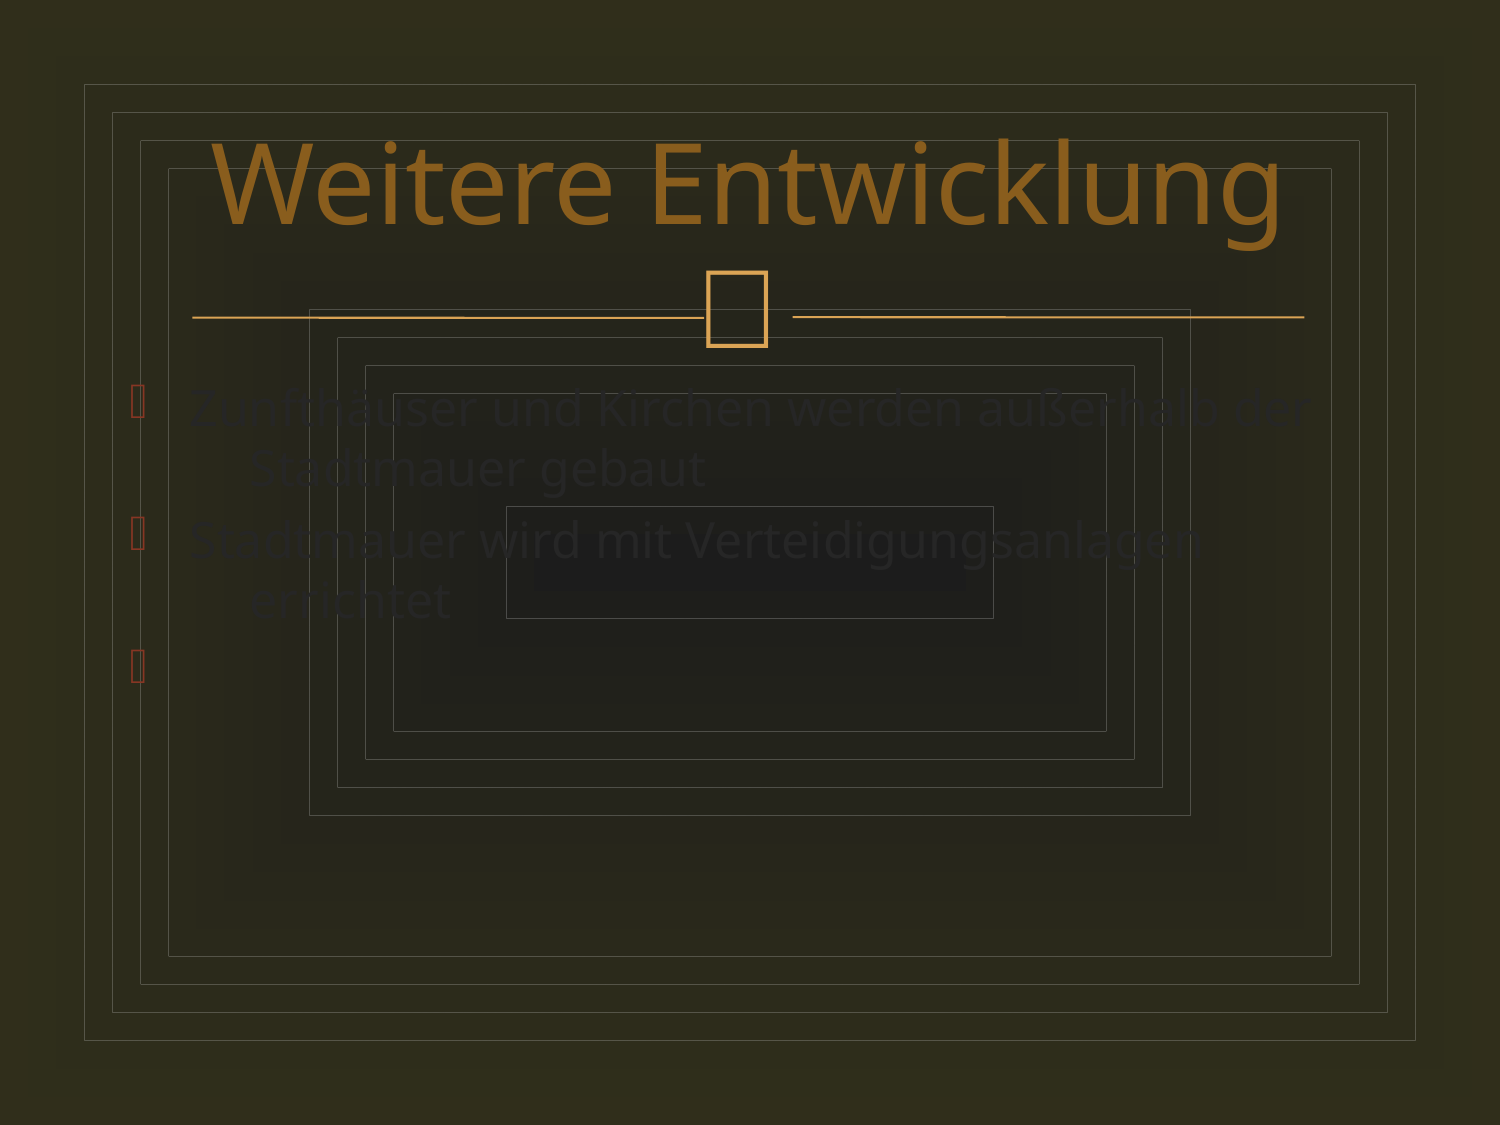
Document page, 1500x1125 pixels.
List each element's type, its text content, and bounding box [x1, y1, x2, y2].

list Zunfthäuser und Kirchen werden außerhalb der Stadtmauer gebaut Stadtmauer wird mit Verteidigungsanlagen errichtet [114, 368, 1386, 1005]
title Weitere Entwicklung [112, 93, 1386, 267]
